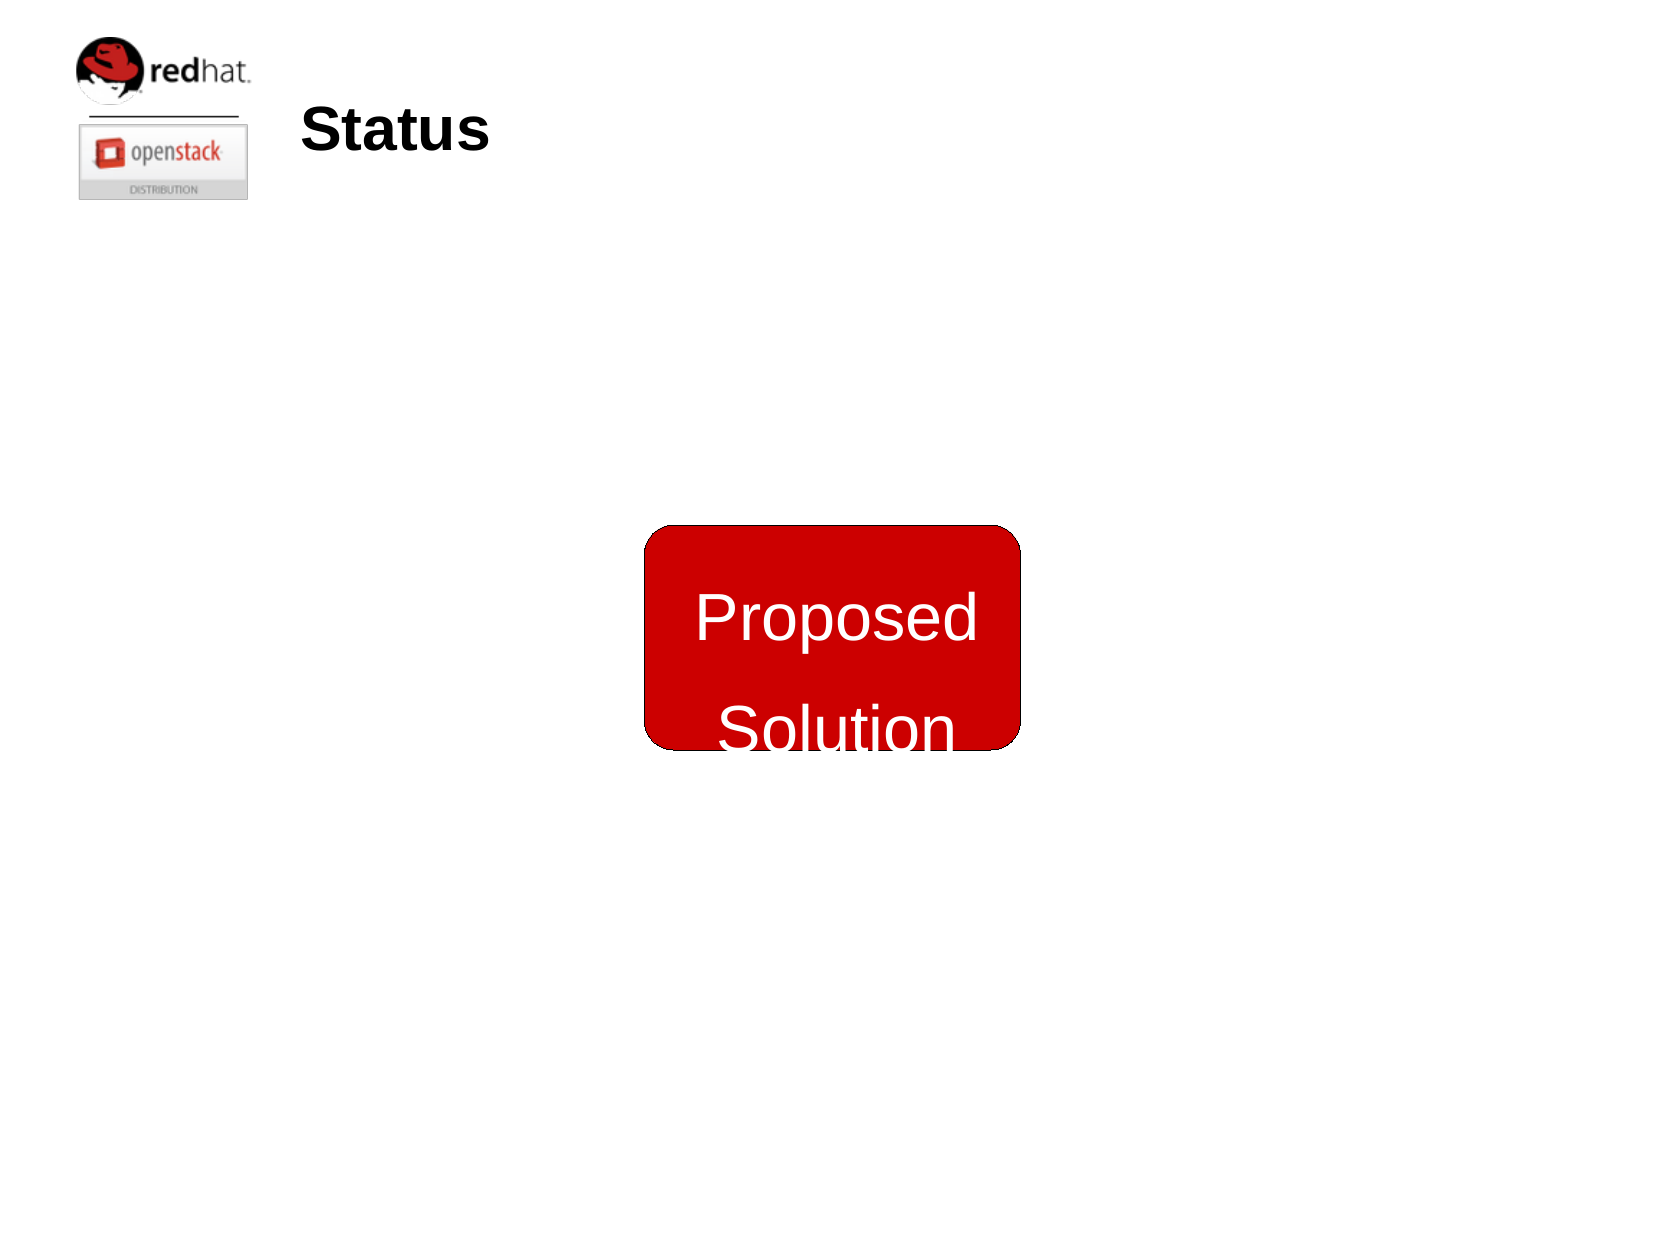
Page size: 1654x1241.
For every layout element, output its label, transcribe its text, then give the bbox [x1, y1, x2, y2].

text_box [808, 737, 821, 751]
text_box [770, 737, 789, 748]
text_box [788, 737, 802, 751]
text_box [878, 737, 893, 751]
text_box [953, 737, 1016, 751]
text_box [823, 737, 840, 748]
text_box [910, 737, 925, 751]
picture [75, 37, 252, 204]
text_box [892, 737, 911, 748]
text_box Proposed Solution [679, 535, 1032, 737]
text_box [845, 737, 857, 751]
text_box [930, 737, 947, 751]
title Status [300, 35, 1571, 223]
text_box [750, 737, 771, 751]
text_box [644, 525, 1013, 751]
text_box [861, 737, 872, 751]
